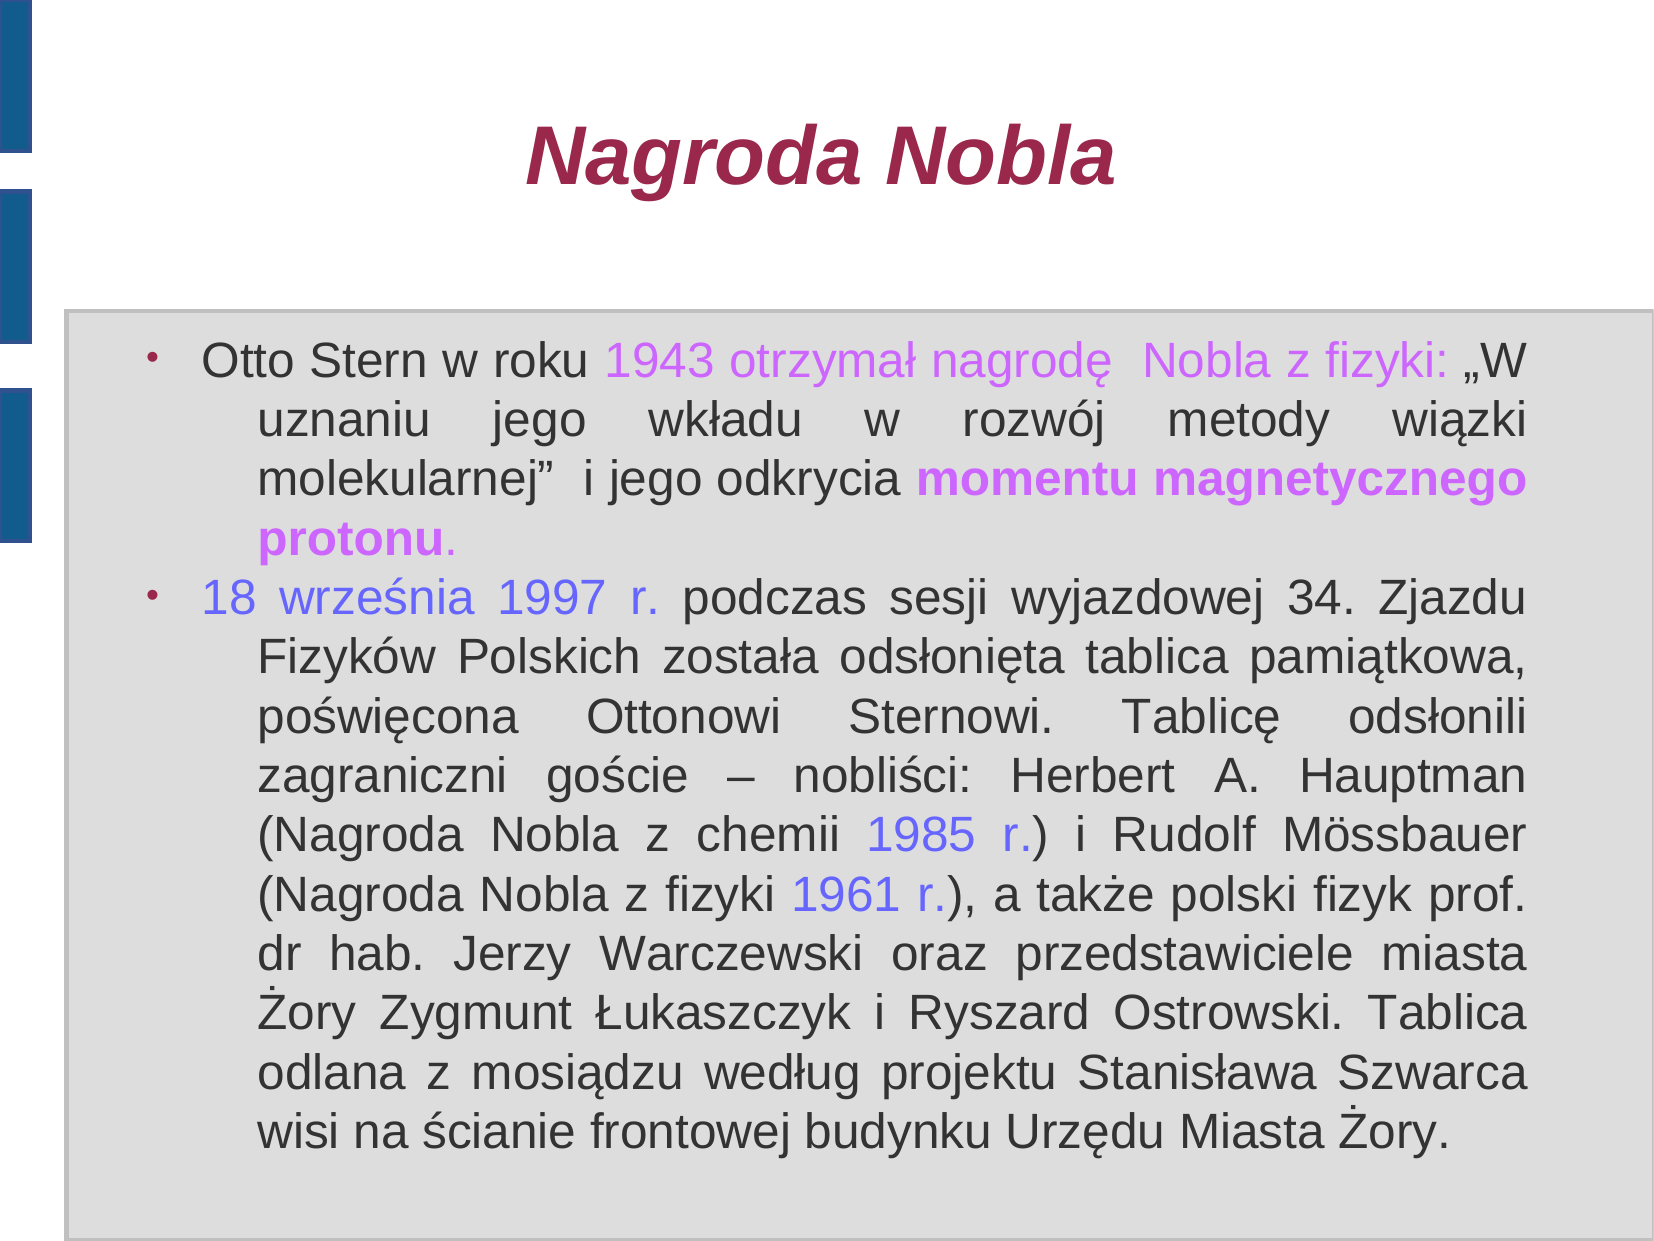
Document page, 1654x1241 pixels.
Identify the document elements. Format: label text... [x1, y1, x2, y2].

title Nagroda Nobla [115, 47, 1528, 255]
list Otto Stern w roku 1943 otrzymał nagrodę Nobla z fizyki: „W uznaniu jego wkładu w rozwój metody wiązki molekularnej” i jego odkrycia momentu magnetycznego protonu. 18 września 1997 r. podczas sesji wyjazdowej 34. Zjazdu Fizyków Polskich została odsłonięta tablica pamiątkowa, poświęcona Ottonowi Sternowi. Tablicę odsłonili zagraniczni goście – nobliści: Herbert A. Hauptman (Nagroda Nobla z chemii 1985 r.) i Rudolf Mössbauer (Nagroda Nobla z fizyki 1961 r.), a także polski fizyk prof. dr hab. Jerzy Warczewski oraz przedstawiciele miasta Żory Zygmunt Łukaszczyk i Ryszard Ostrowski. Tablica odlana z mosiądzu według projektu Stanisława Szwarca wisi na ścianie frontowej budynku Urzędu Miasta Żory. [146, 327, 1528, 1167]
